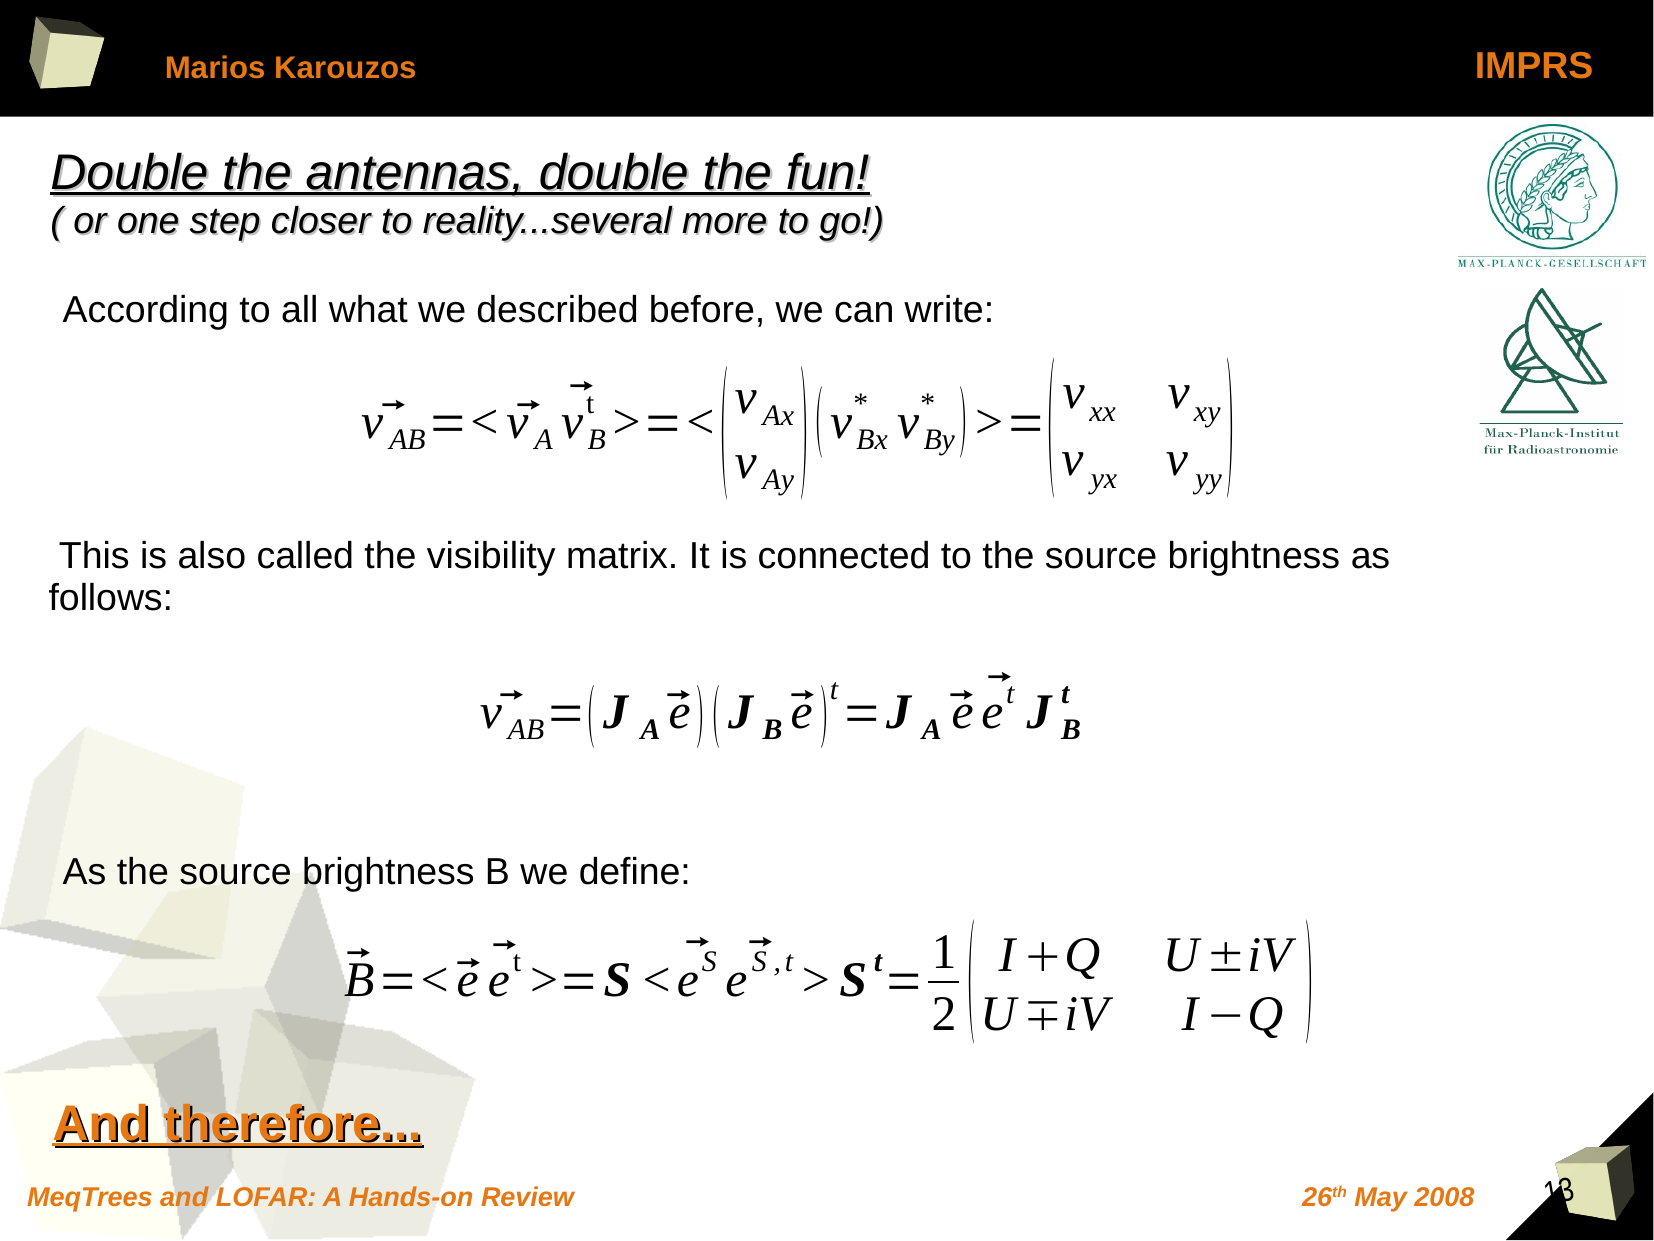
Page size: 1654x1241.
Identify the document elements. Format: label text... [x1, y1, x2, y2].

text_box Marios Karouzos IMPRS [150, 37, 1613, 96]
picture [1458, 124, 1646, 267]
chart [471, 669, 1088, 751]
text_box According to all what we described before, we can write: [37, 280, 1388, 338]
text_box This is also called the visibility matrix. It is connected to the source brightness as follows: [33, 526, 1422, 626]
picture [0, 726, 477, 1241]
text_box And therefore... [37, 1087, 788, 1160]
chart [334, 916, 1319, 1048]
picture [1478, 288, 1624, 454]
text_box MeqTrees and LOFAR: A Hands-on Review 26th May 2008 [12, 1174, 1588, 1222]
text_box Double the antennas, double the fun! ( or one step closer to reality...several more to go!) [35, 136, 1124, 249]
text_box As the source brightness B we define: [37, 843, 1463, 901]
chart [353, 354, 1242, 504]
